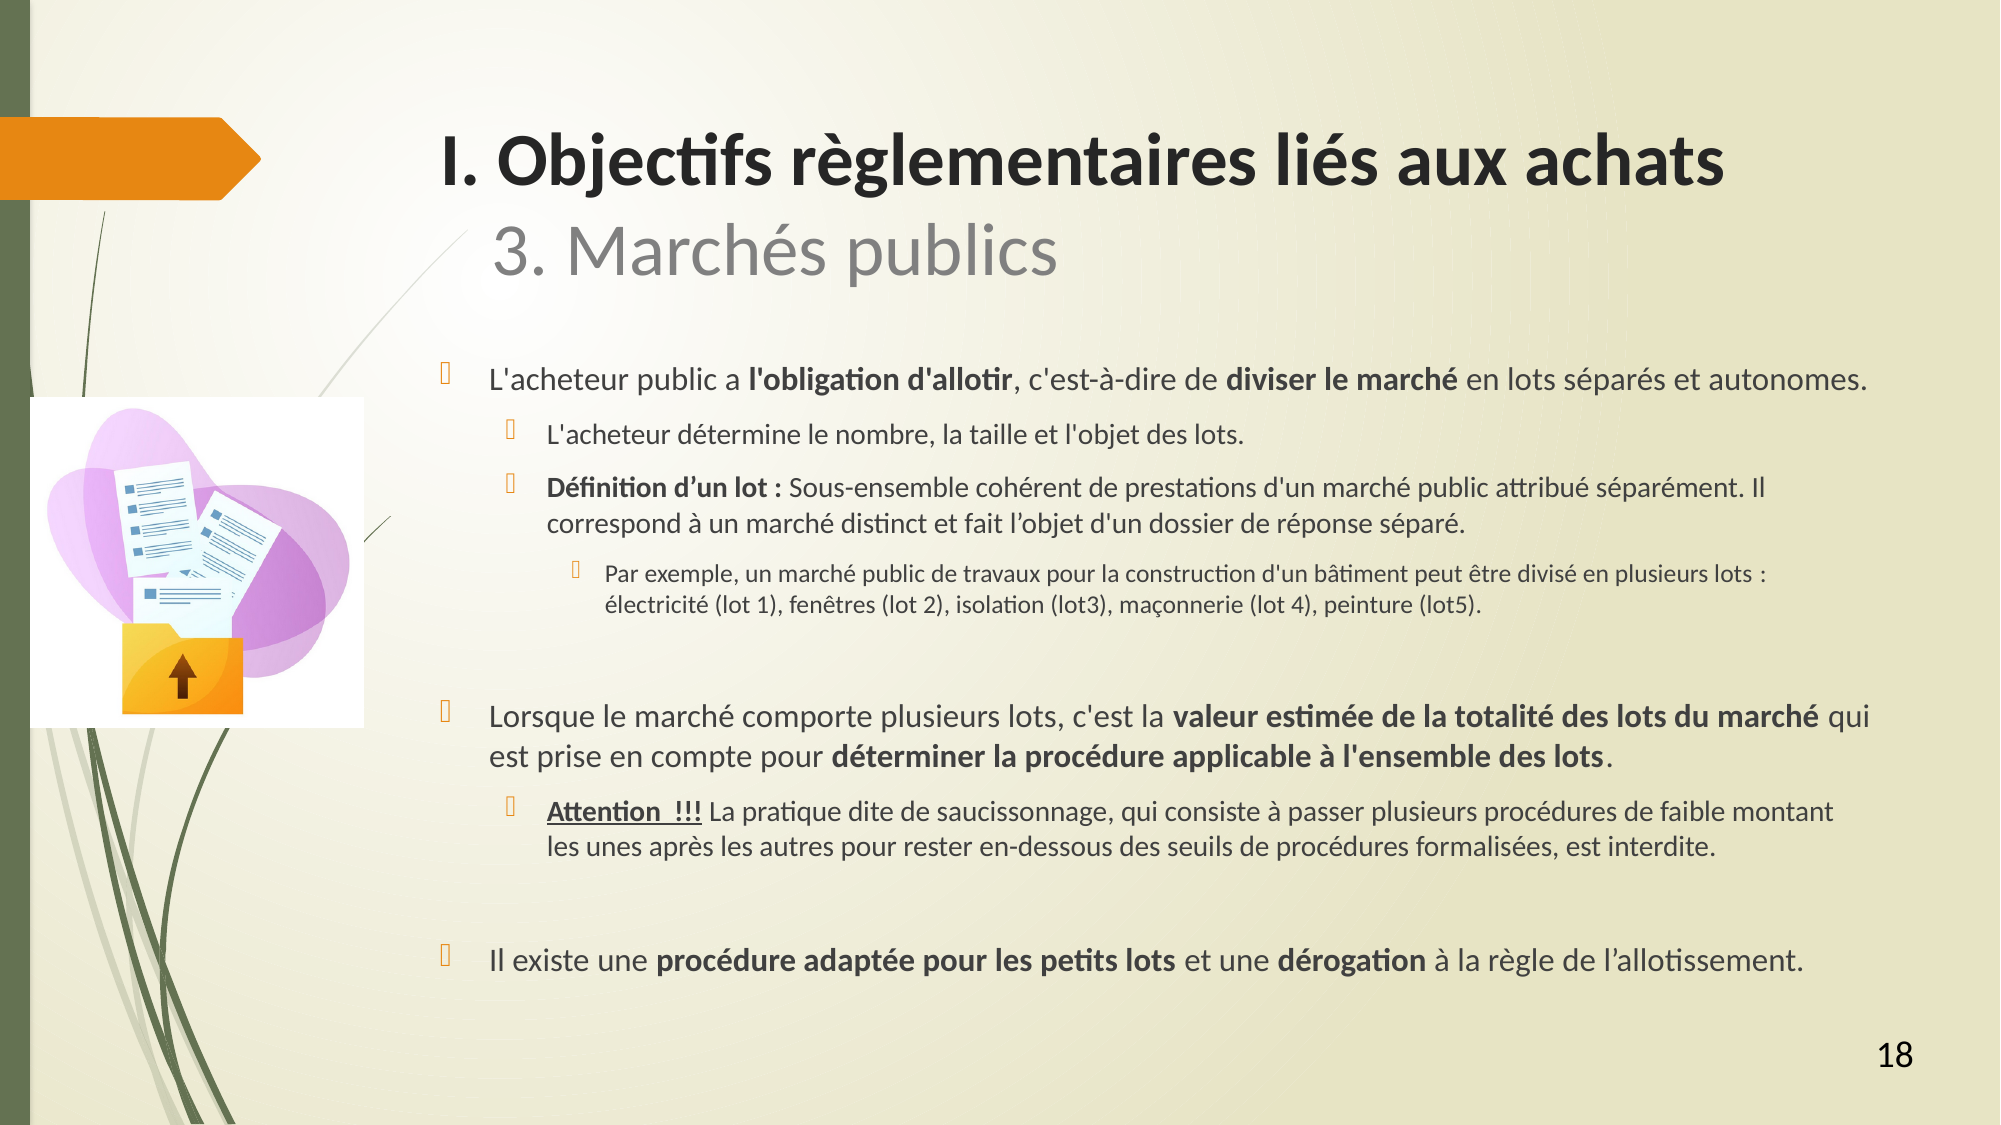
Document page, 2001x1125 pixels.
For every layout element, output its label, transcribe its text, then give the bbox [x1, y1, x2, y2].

picture [30, 397, 364, 728]
list L'acheteur public a l'obligation d'allotir, c'est-à-dire de diviser le marché en lots séparés et autonomes. L'acheteur détermine le nombre, la taille et l'objet des lots. Définition d’un lot : Sous-ensemble cohérent de prestations d'un marché public attribué séparément. Il correspond à un marché distinct et fait l’objet d'un dossier de réponse séparé. Par exemple, un marché public de travaux pour la construction d'un bâtiment peut être divisé en plusieurs lots : électricité (lot 1), fenêtres (lot 2), isolation (lot3), maçonnerie (lot 4), peinture (lot5). Lorsque le marché comporte plusieurs lots, c'est la valeur estimée de la totalité des lots du marché qui est prise en compte pour déterminer la procédure applicable à l'ensemble des lots. Attention !!! La pratique dite de saucissonnage, qui consiste à passer plusieurs procédures de faible montant les unes après les autres pour rester en-dessous des seuils de procédures formalisées, est interdite. Il existe une procédure adaptée pour les petits lots et une dérogation à la règle de l’allotissement. [424, 350, 1888, 1001]
text_box <numéro> [1861, 1022, 1958, 1083]
title I. Objectifs règlementaires liés aux achats 3. Marchés publics [425, 102, 1888, 313]
